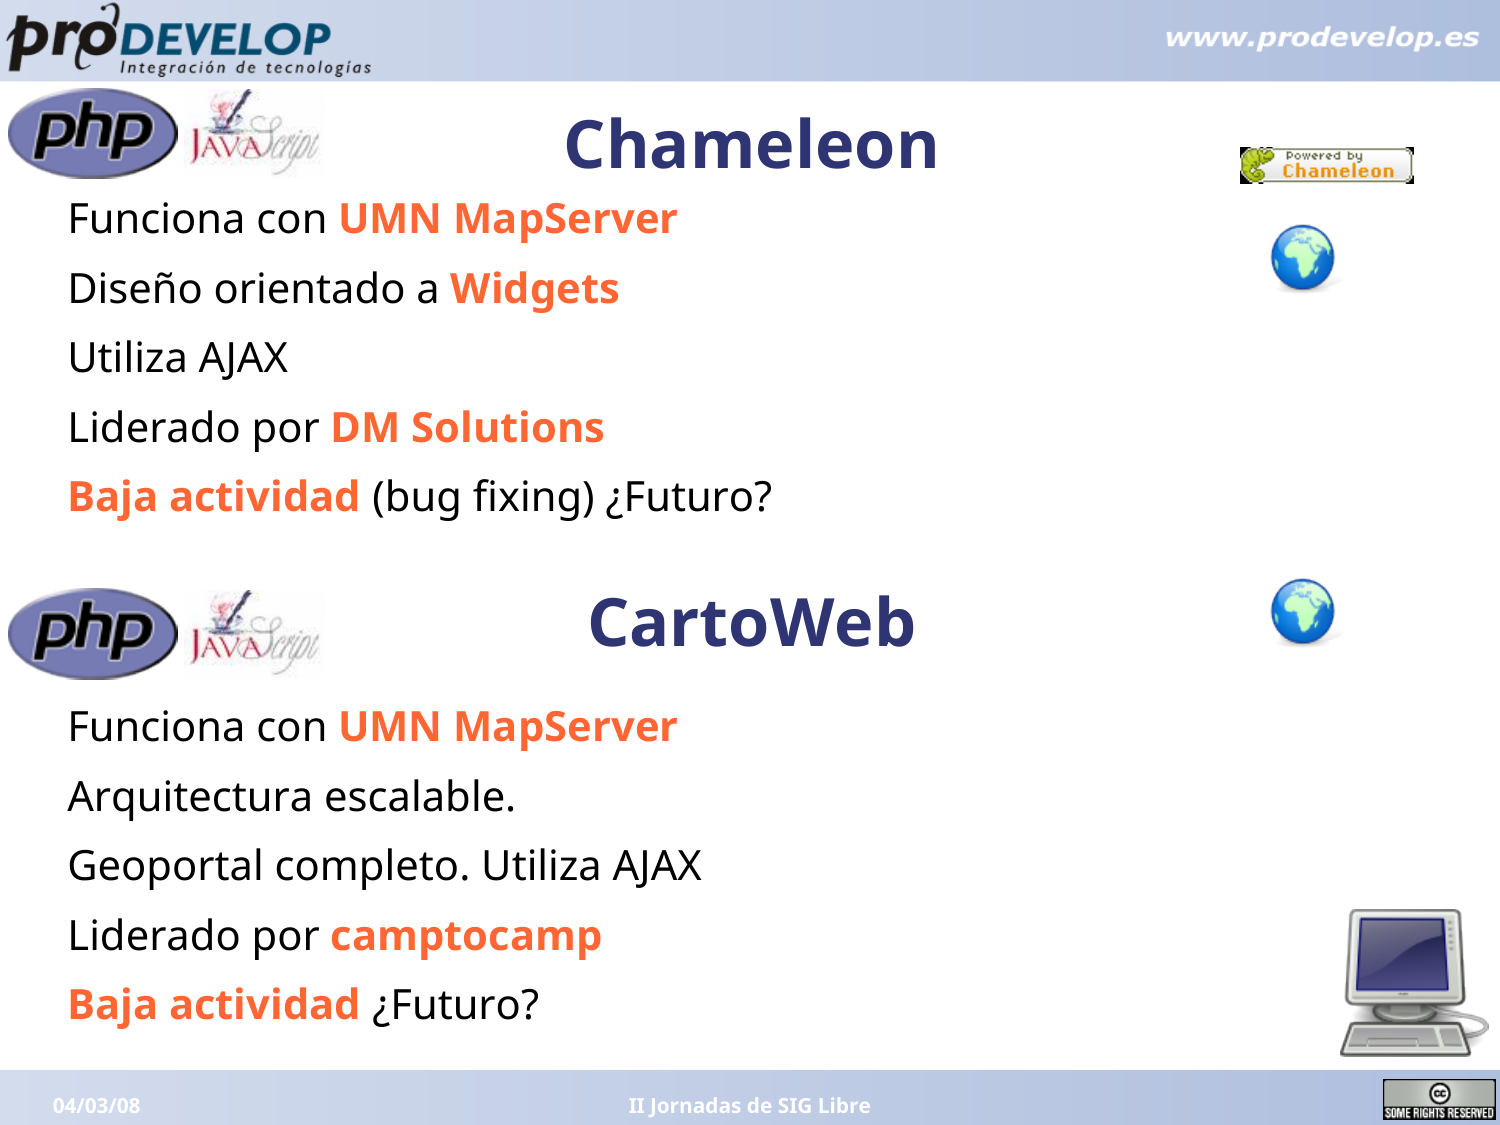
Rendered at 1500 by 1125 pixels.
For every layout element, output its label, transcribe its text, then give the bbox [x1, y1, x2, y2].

title Chameleon [76, 55, 1427, 229]
list Funciona con UMN MapServer Diseño orientado a Widgets Utiliza AJAX Liderado por DM Solutions Baja actividad (bug fixing) ¿Futuro? [67, 189, 1418, 555]
title CartoWeb [76, 534, 1427, 708]
list Funciona con UMN MapServer Arquitectura escalable. Geoportal completo. Utiliza AJAX Liderado por camptocamp Baja actividad ¿Futuro? [67, 697, 1418, 1061]
picture [0, 0, 1500, 1125]
